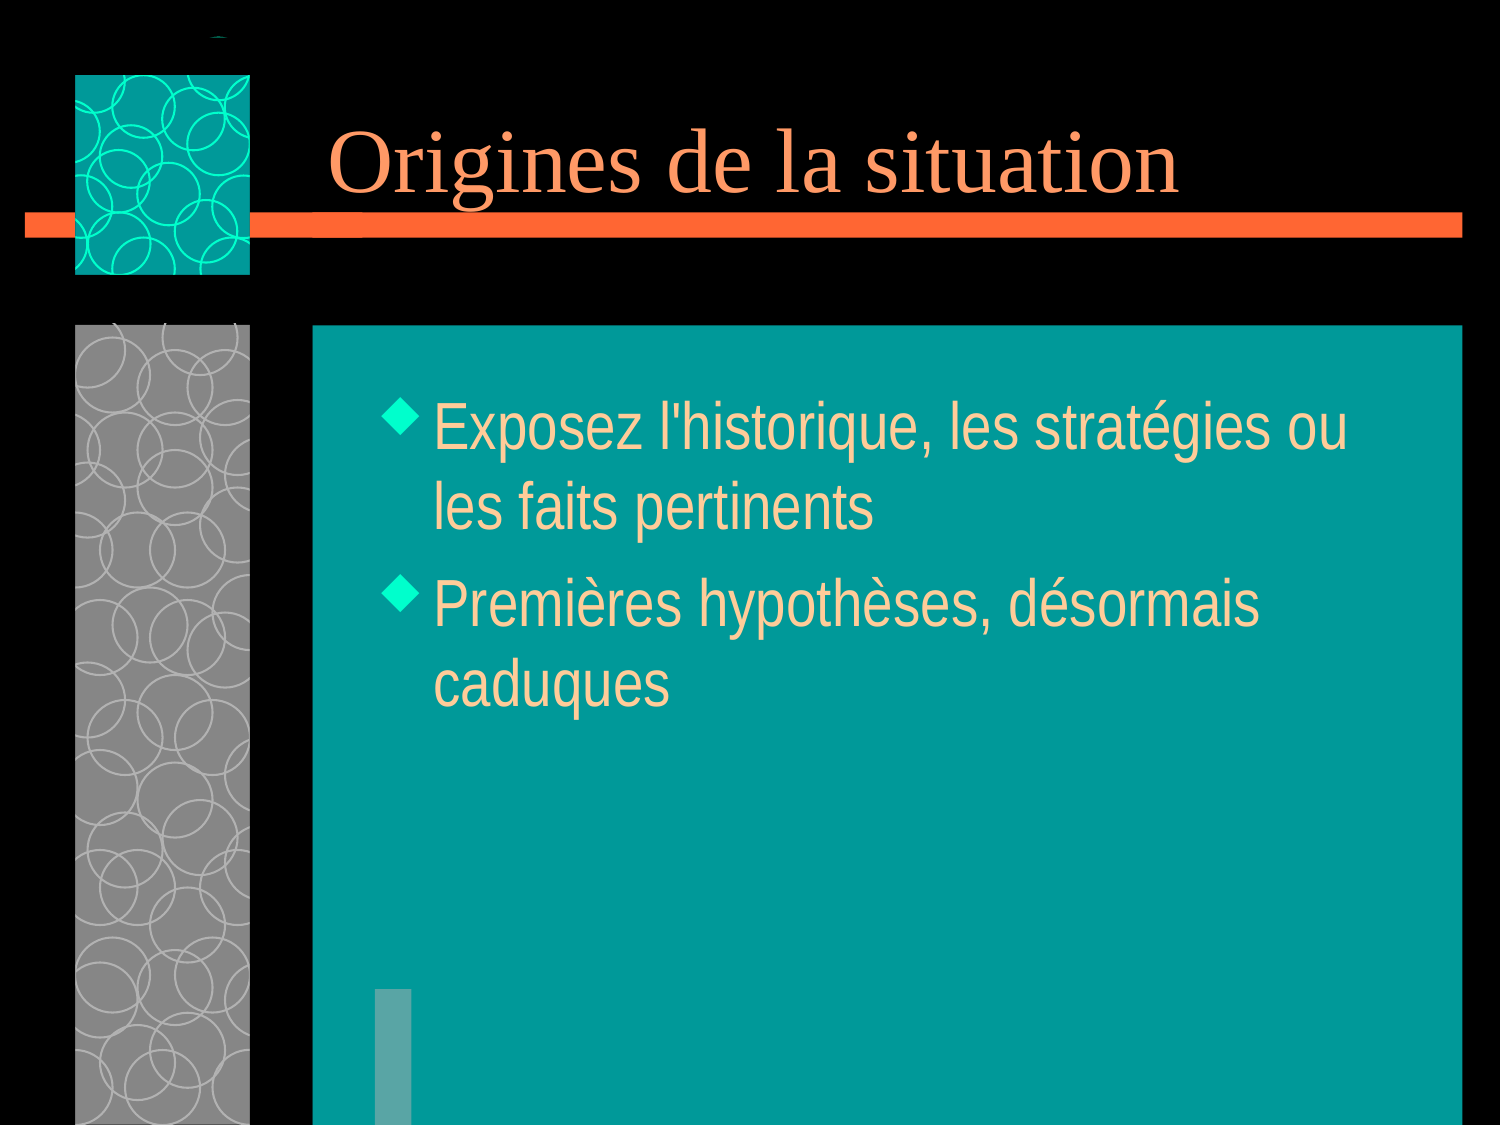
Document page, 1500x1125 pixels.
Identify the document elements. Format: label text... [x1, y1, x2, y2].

title Origines de la situation [312, 62, 1475, 250]
list Exposez l'historique, les stratégies ou les faits pertinents Premières hypothèses, désormais caduques [362, 374, 1426, 1013]
